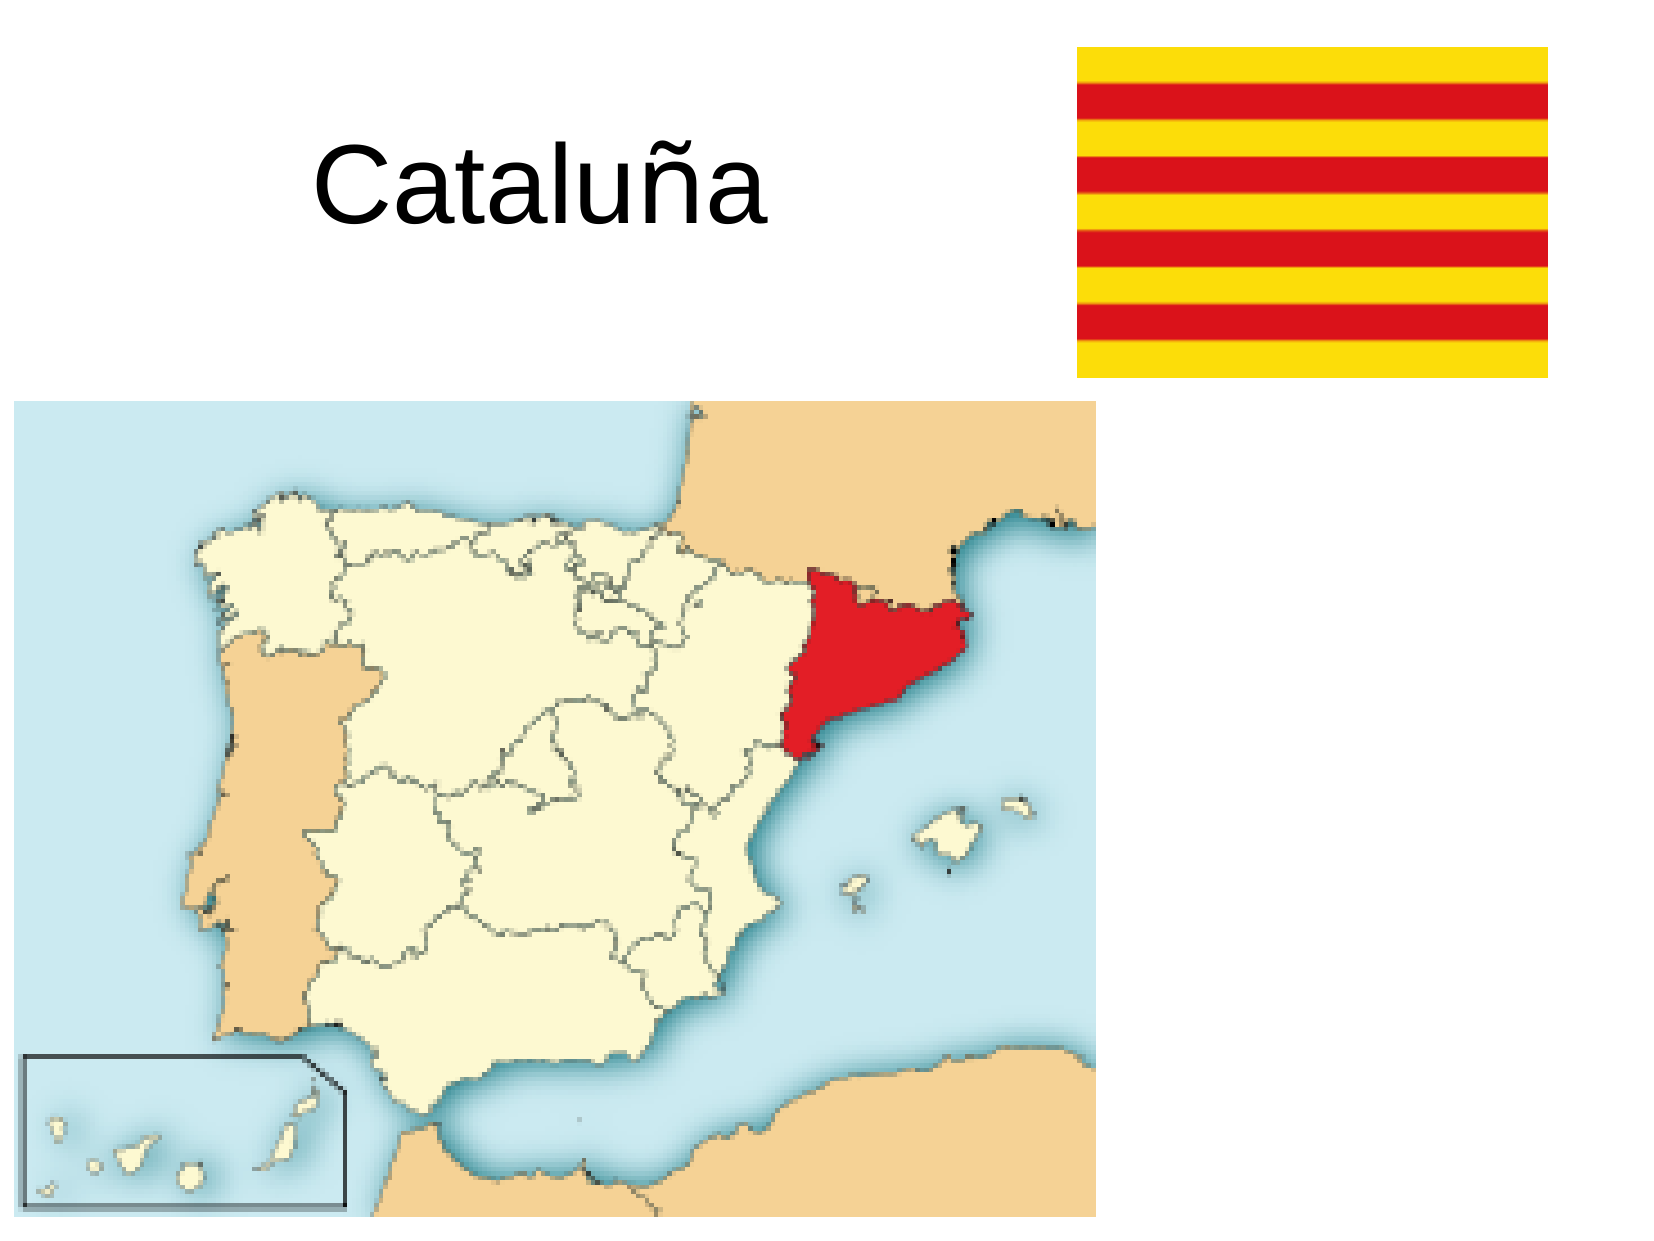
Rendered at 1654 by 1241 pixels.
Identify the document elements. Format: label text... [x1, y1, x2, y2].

picture [14, 401, 1096, 1217]
title Cataluña [70, 76, 1040, 284]
picture [1077, 47, 1548, 378]
